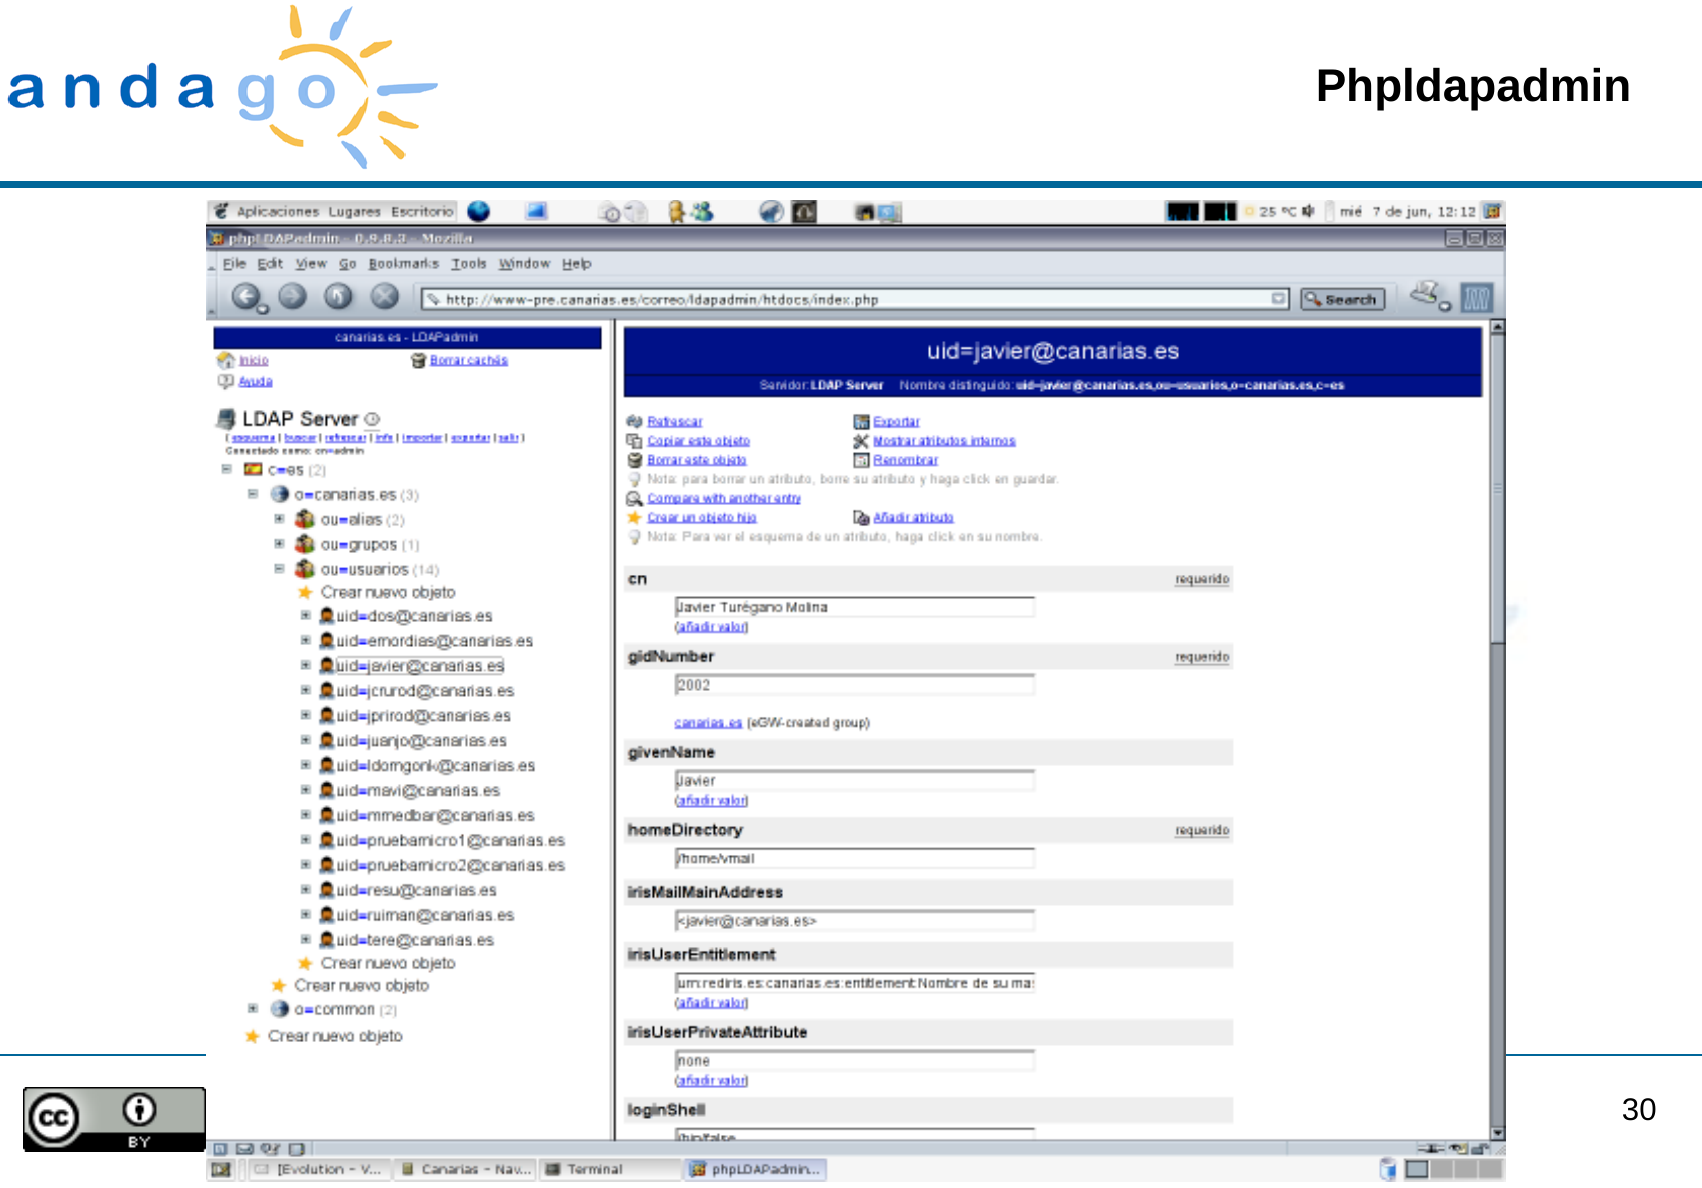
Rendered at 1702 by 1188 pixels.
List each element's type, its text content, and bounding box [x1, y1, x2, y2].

title Phpldapadmin [255, 0, 1702, 181]
picture [23, 200, 1538, 1182]
picture [0, 0, 255, 175]
